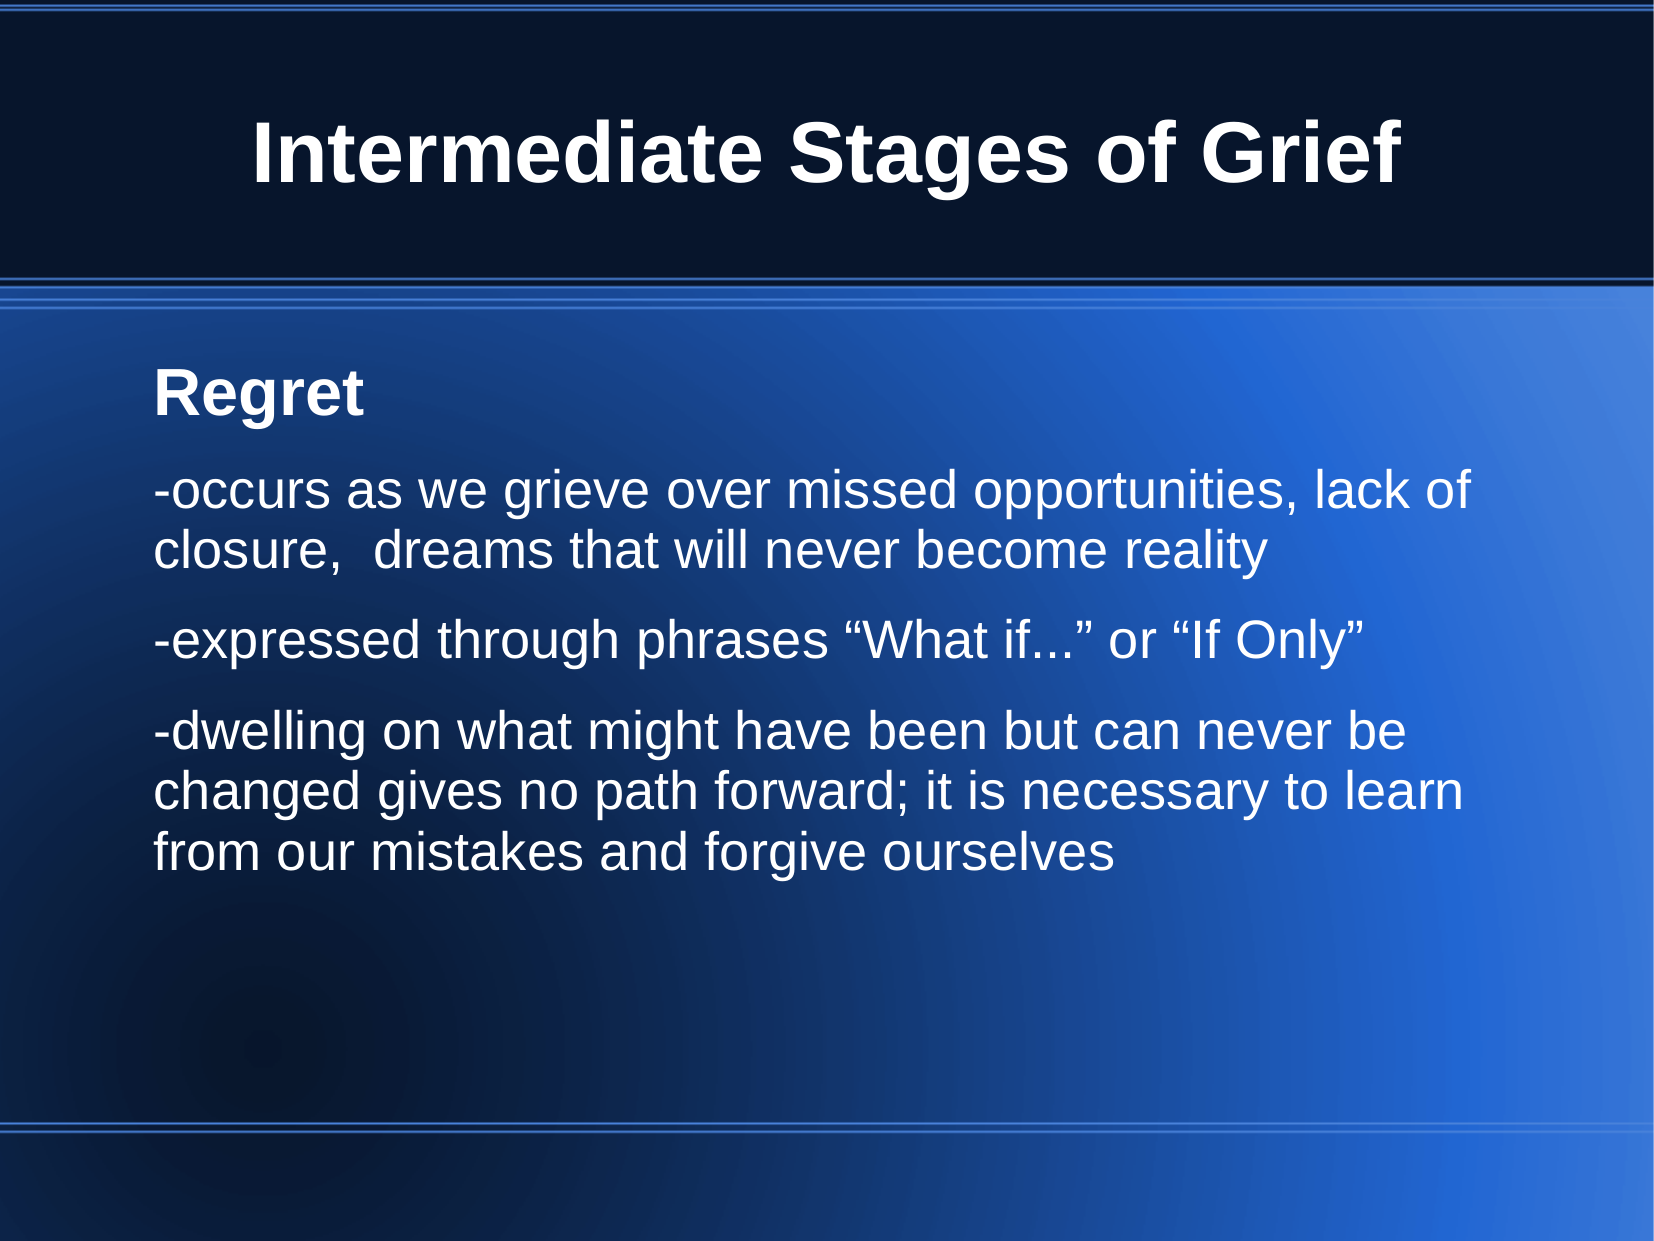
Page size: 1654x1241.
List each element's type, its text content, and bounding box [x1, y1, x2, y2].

picture [0, 0, 1654, 1241]
title Intermediate Stages of Grief [82, 49, 1571, 257]
list Regret -occurs as we grieve over missed opportunities, lack of closure, dreams that will never become reality -expressed through phrases “What if...” or “If Only” -dwelling on what might have been but can never be changed gives no path forward; it is necessary to learn from our mistakes and forgive ourselves [82, 355, 1571, 1058]
